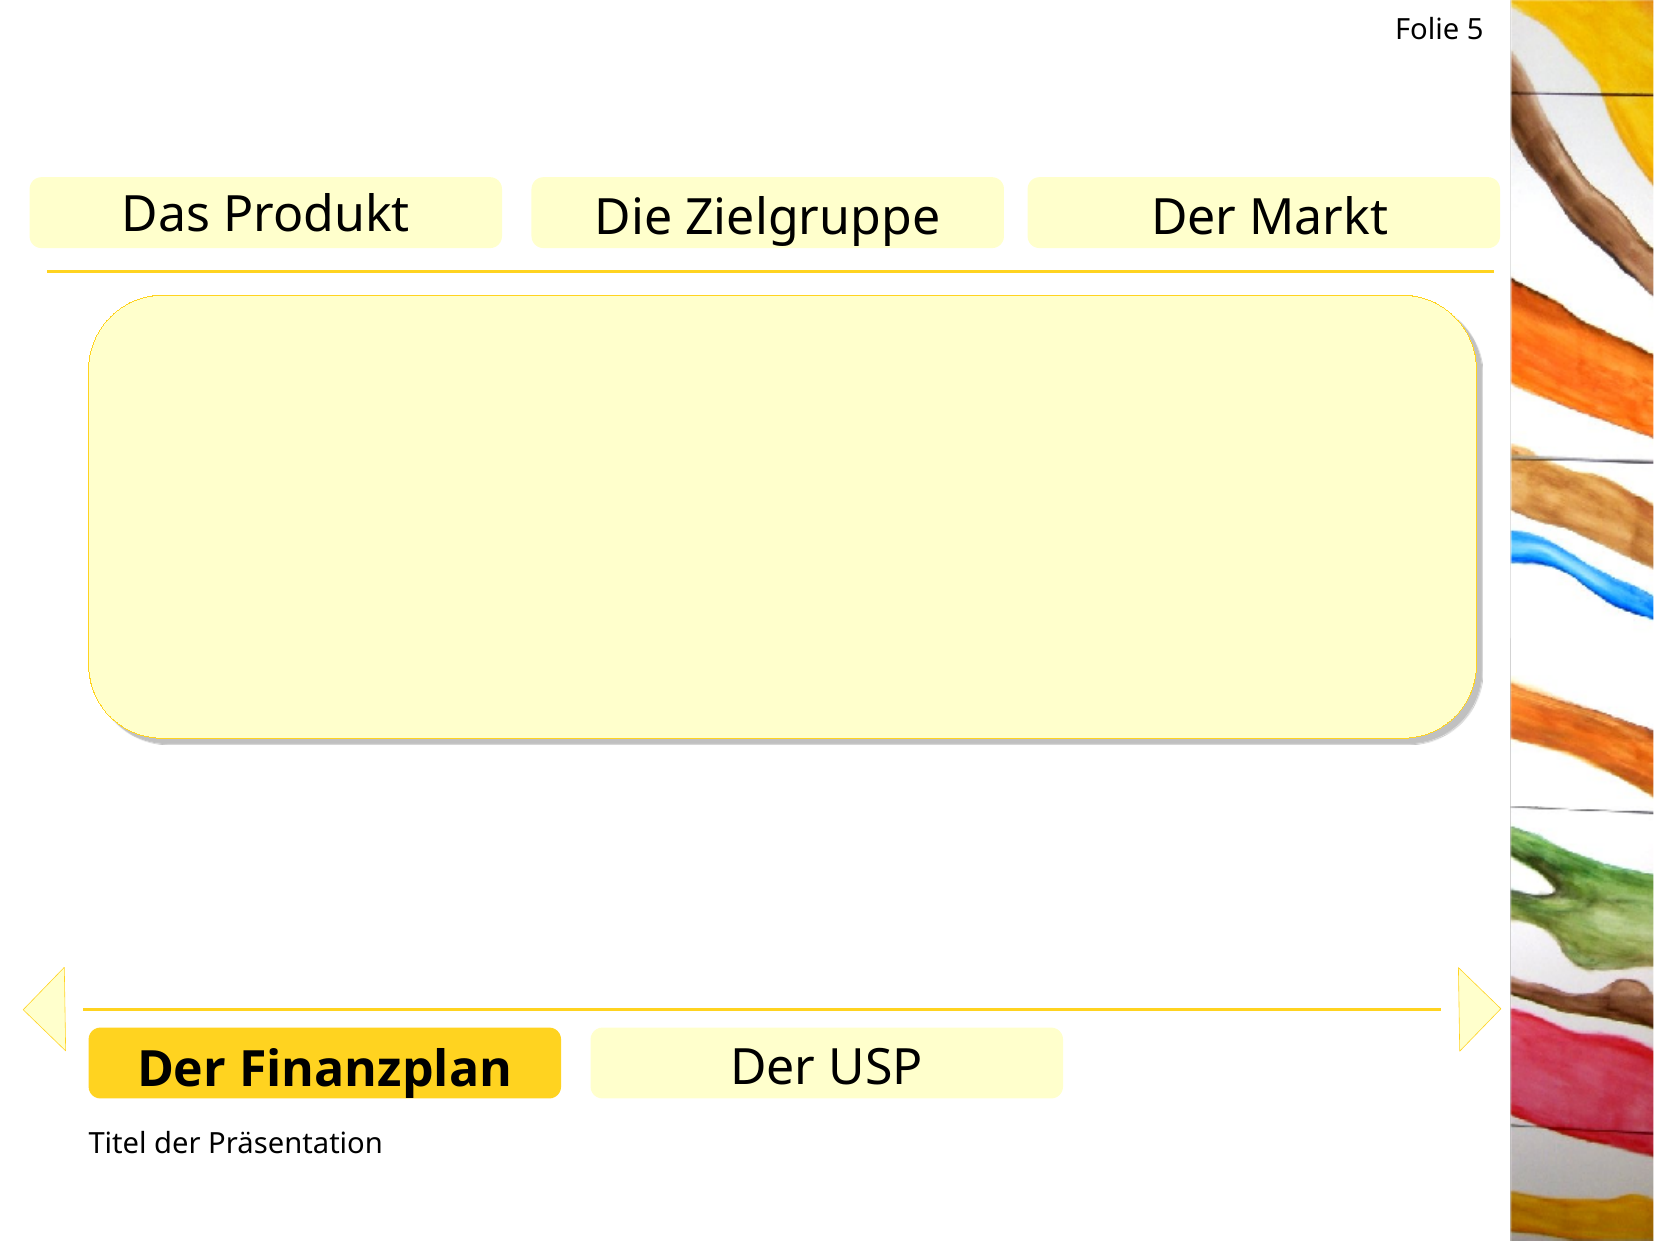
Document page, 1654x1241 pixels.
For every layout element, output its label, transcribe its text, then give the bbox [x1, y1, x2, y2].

text_box Der Markt [1033, 177, 1506, 253]
text_box Die Zielgruppe [531, 177, 1004, 253]
picture [1180, 0, 1654, 1241]
text_box Das Produkt [29, 174, 502, 251]
text_box Der Finanzplan [88, 1029, 562, 1105]
text_box Der USP [590, 1027, 1063, 1103]
